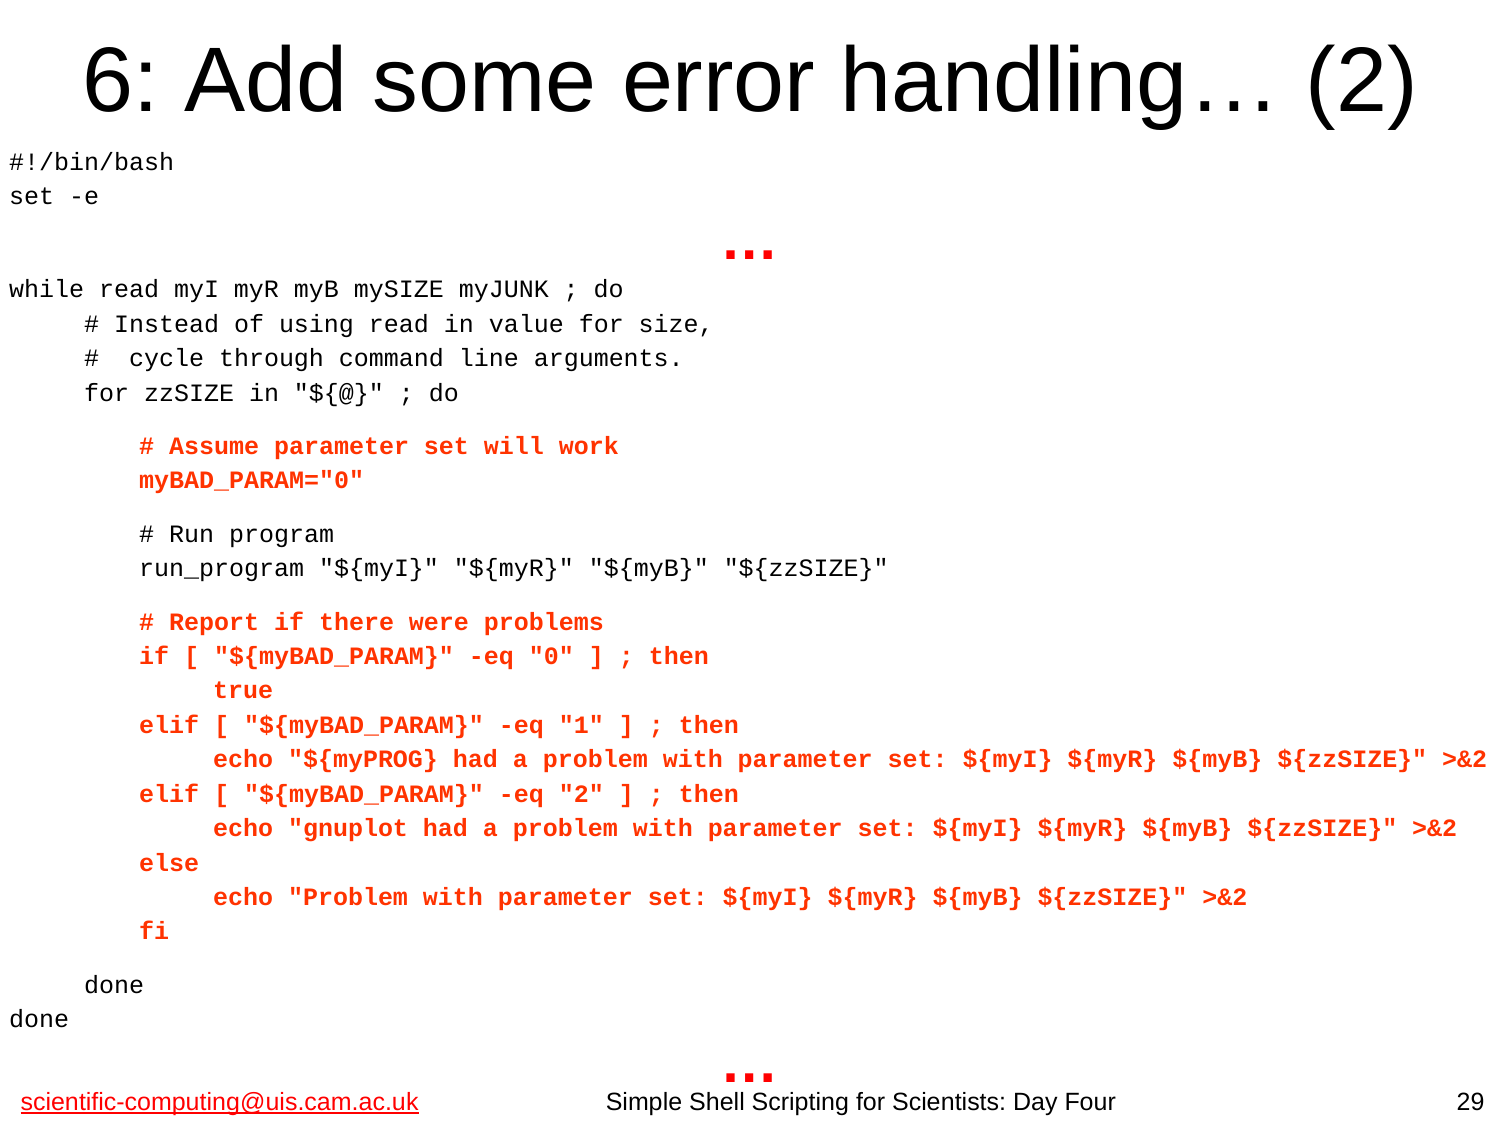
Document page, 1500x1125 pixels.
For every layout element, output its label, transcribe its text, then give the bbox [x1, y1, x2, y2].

list #!/bin/bash set -e … while read myI myR myB mySIZE myJUNK ; do # Instead of using read in value for size, # cycle through command line arguments. for zzSIZE in "${@}" ; do # Assume parameter set will work myBAD_PARAM="0" # Run program run_program "${myI}" "${myR}" "${myB}" "${zzSIZE}" # Report if there were problems if [ "${myBAD_PARAM}" -eq "0" ] ; then true elif [ "${myBAD_PARAM}" -eq "1" ] ; then echo "${myPROG} had a problem with parameter set: ${myI} ${myR} ${myB} ${zzSIZE}" >&2 elif [ "${myBAD_PARAM}" -eq "2" ] ; then echo "gnuplot had a problem with parameter set: ${myI} ${myR} ${myB} ${zzSIZE}" >&2 else echo "Problem with parameter set: ${myI} ${myR} ${myB} ${zzSIZE}" >&2 fi done done … [0, 141, 1500, 1102]
title 6: Add some error handling… (2) [56, 17, 1444, 141]
